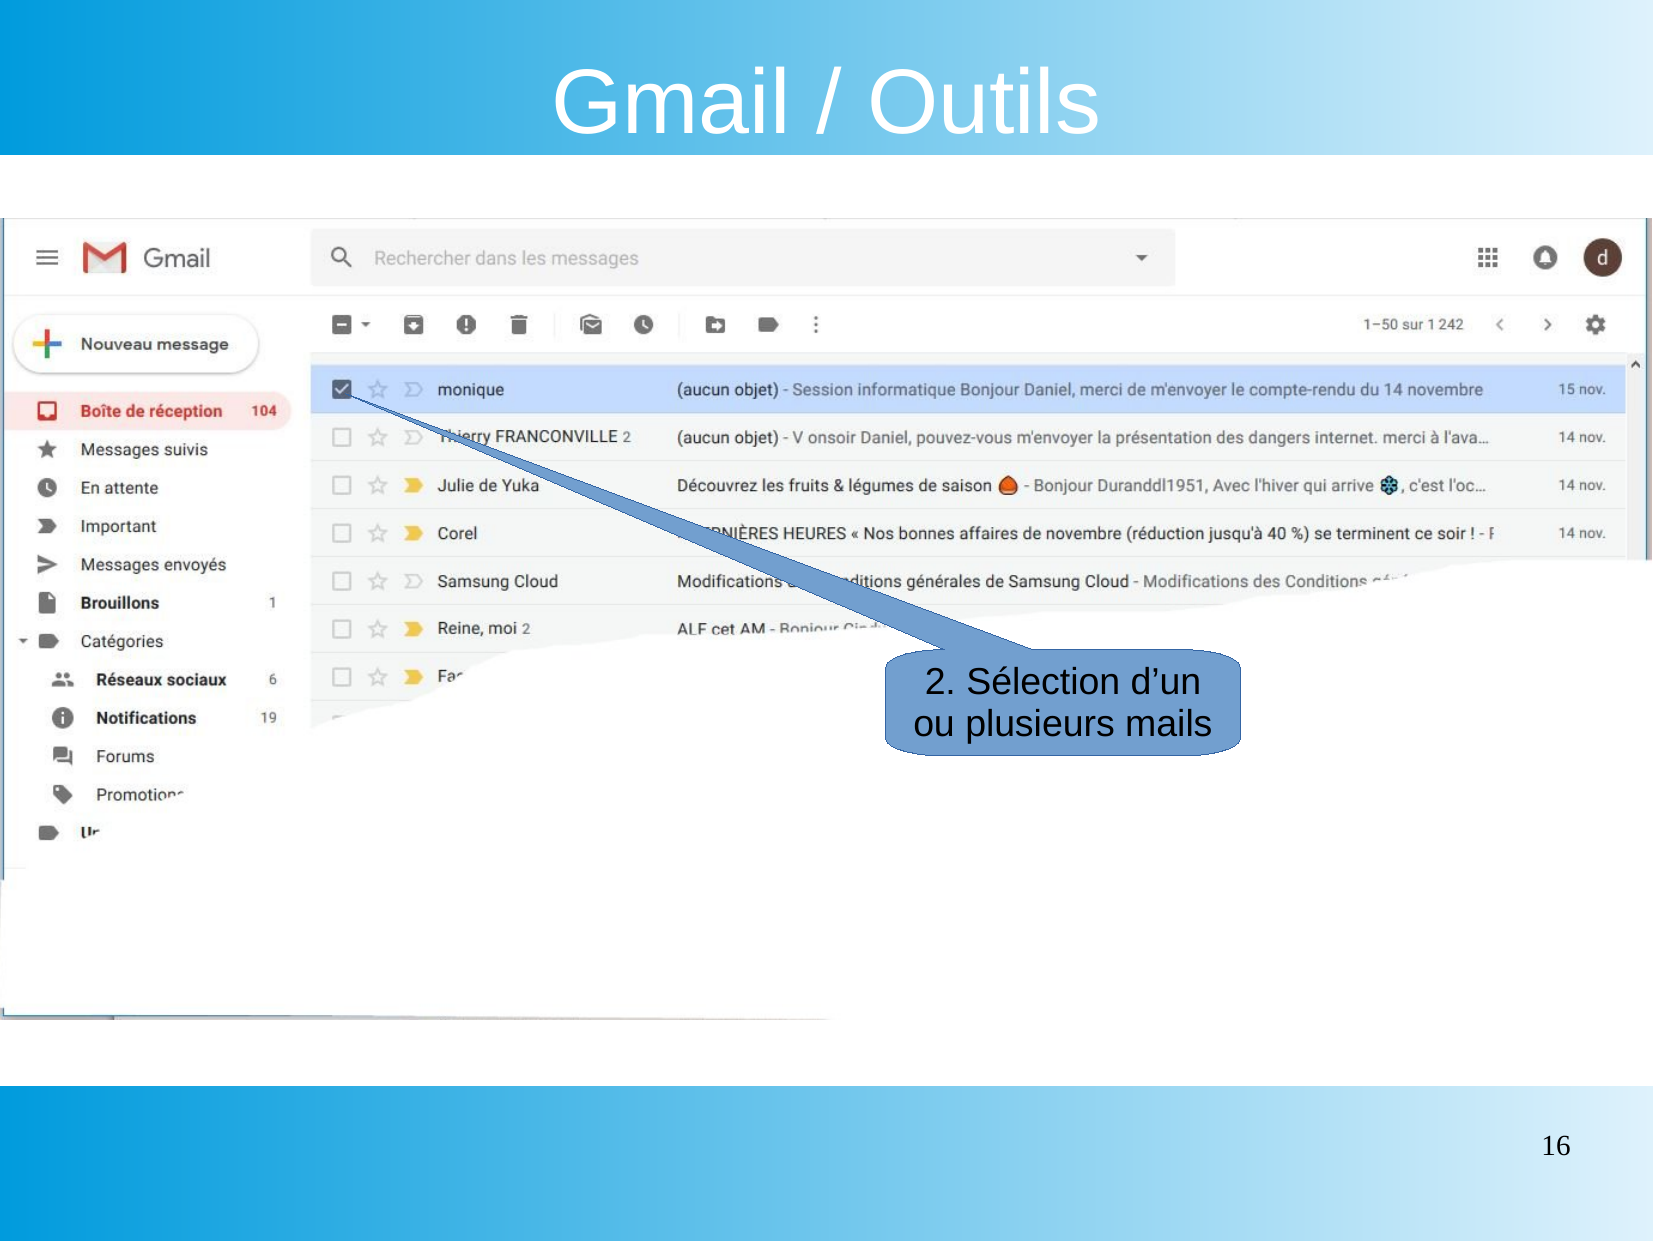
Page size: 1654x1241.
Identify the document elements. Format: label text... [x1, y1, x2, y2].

text_box 2. Sélection d’un ou plusieurs mails [345, 393, 1241, 756]
title Gmail / Outils [82, 49, 1571, 155]
picture [0, 218, 1652, 1020]
